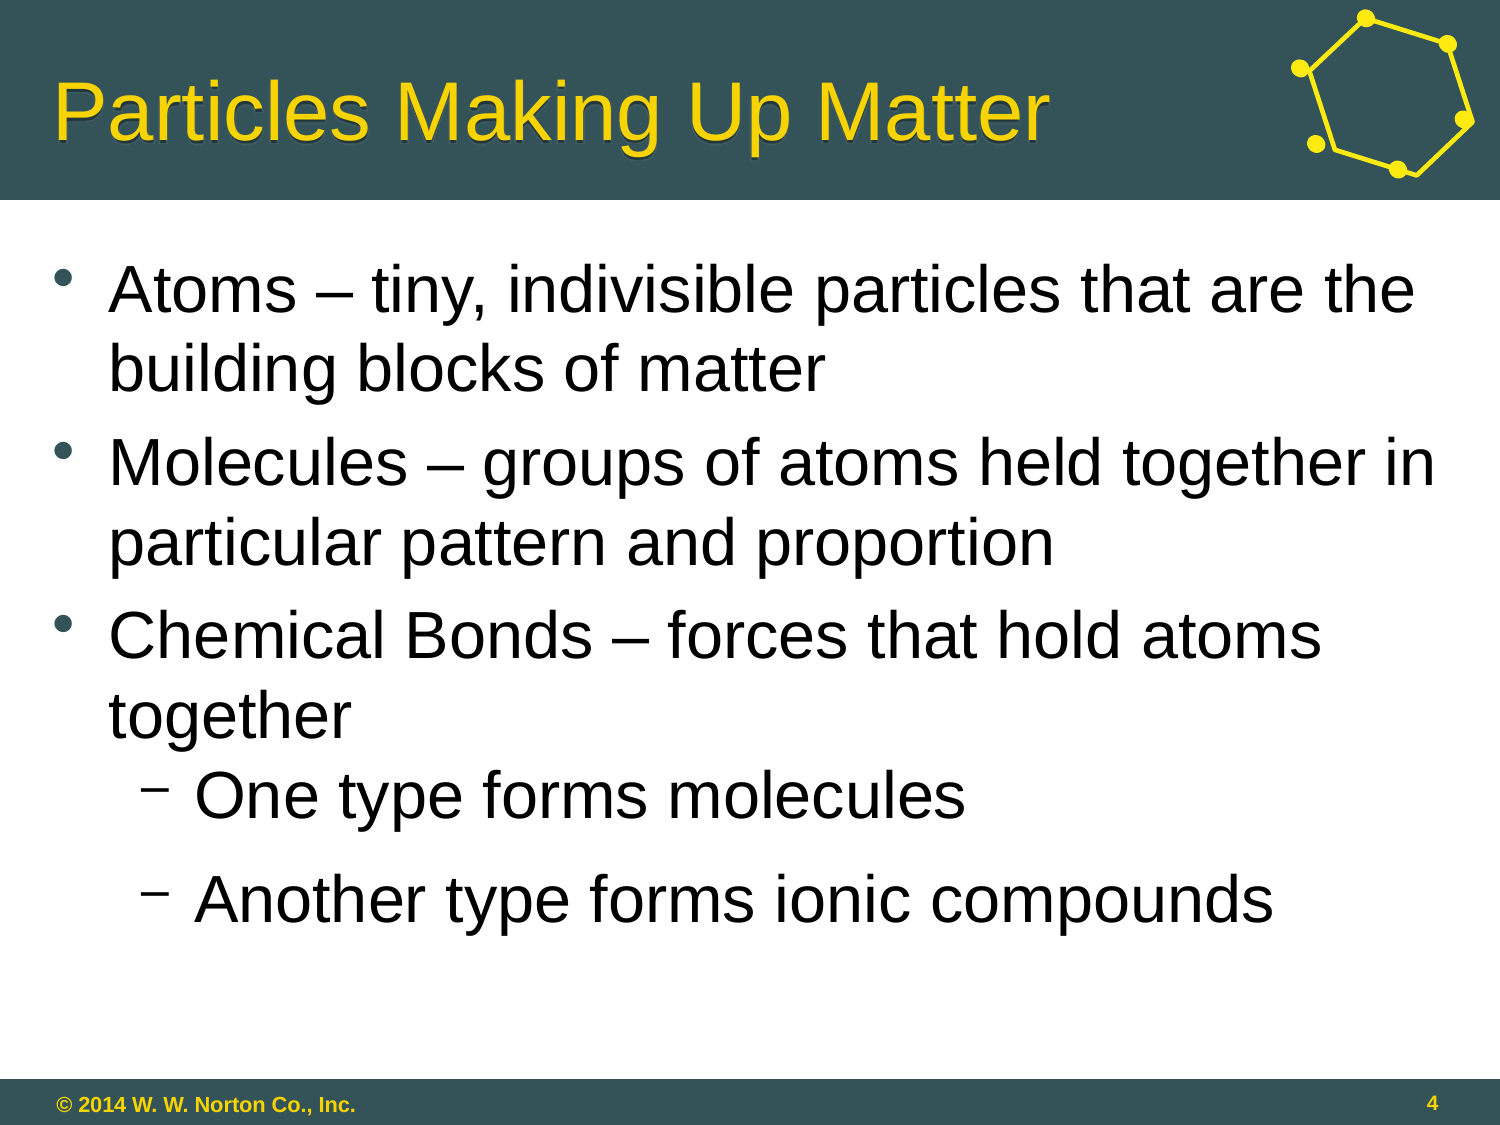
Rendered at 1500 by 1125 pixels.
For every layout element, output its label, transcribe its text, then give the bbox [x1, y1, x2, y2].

list Atoms – tiny, indivisible particles that are the building blocks of matter Molecules – groups of atoms held together in particular pattern and proportion Chemical Bonds – forces that hold atoms together One type forms molecules Another type forms ionic compounds [37, 237, 1463, 1121]
slide_number <number> [1411, 1086, 1468, 1119]
title Particles Making Up Matter [37, 19, 1225, 195]
